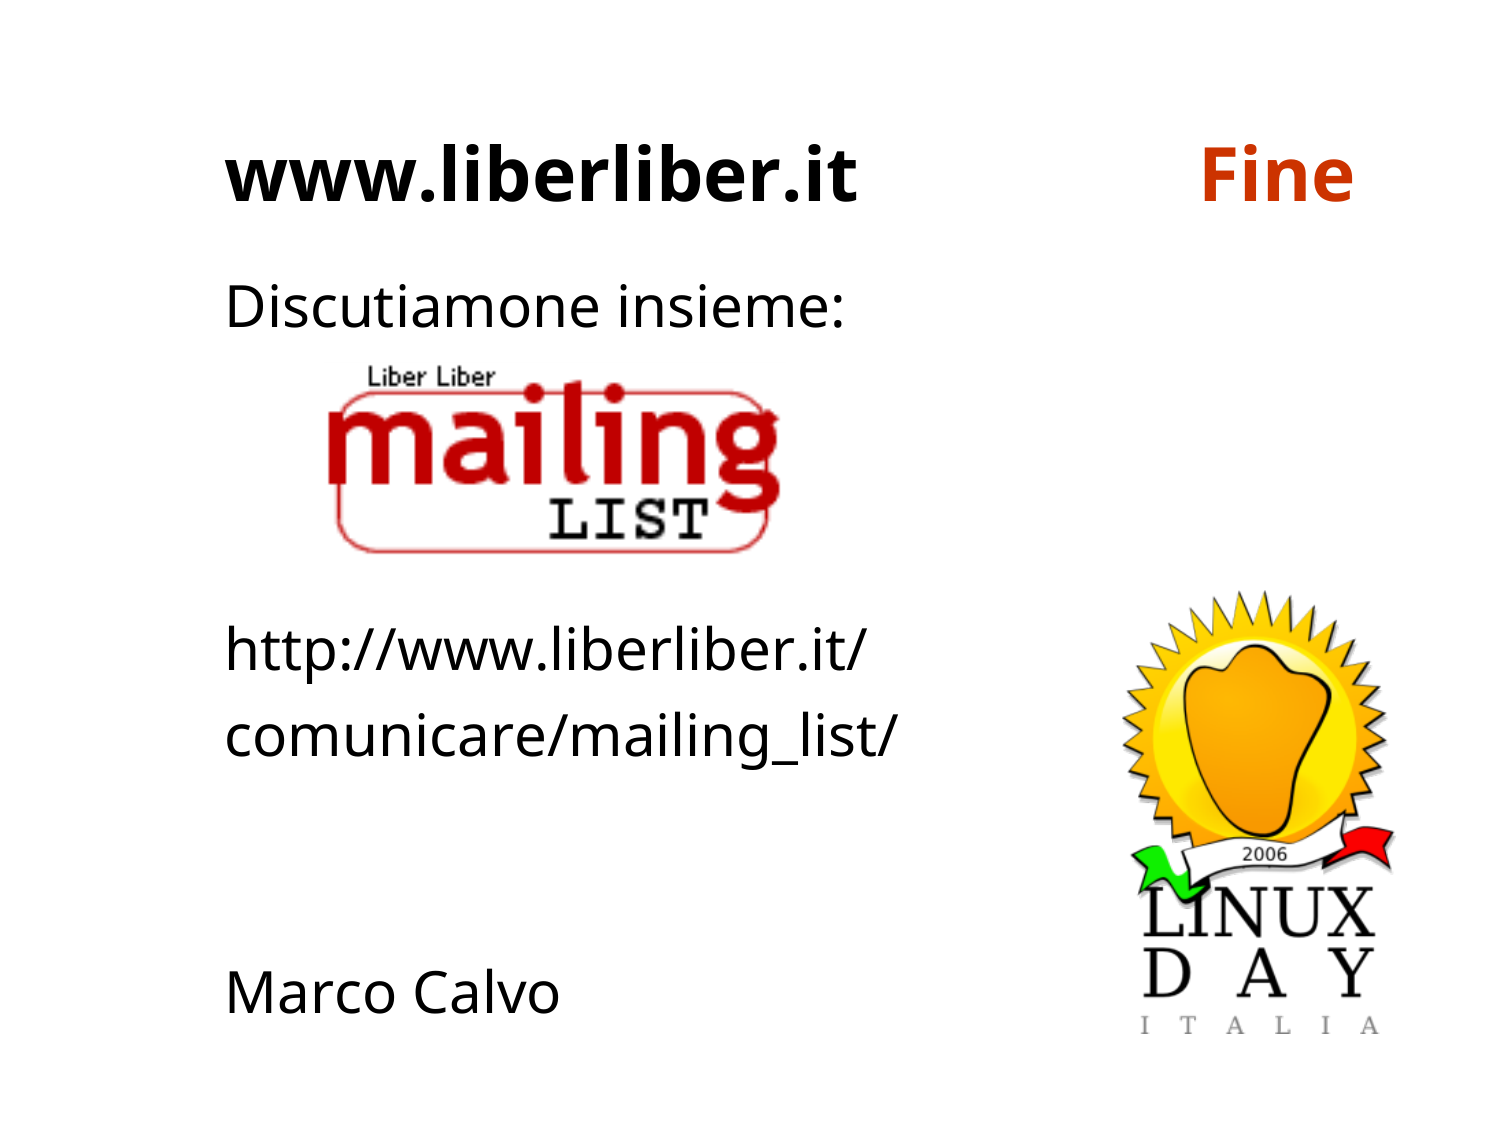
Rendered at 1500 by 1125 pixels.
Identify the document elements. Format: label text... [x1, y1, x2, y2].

picture [1122, 590, 1396, 1034]
title www.liberliber.it Fine [209, 112, 1373, 233]
picture [324, 361, 786, 560]
list Discutiamone insieme: http://www.liberliber.it/ comunicare/mailing_list/ Marco Calvo [209, 262, 1073, 1006]
